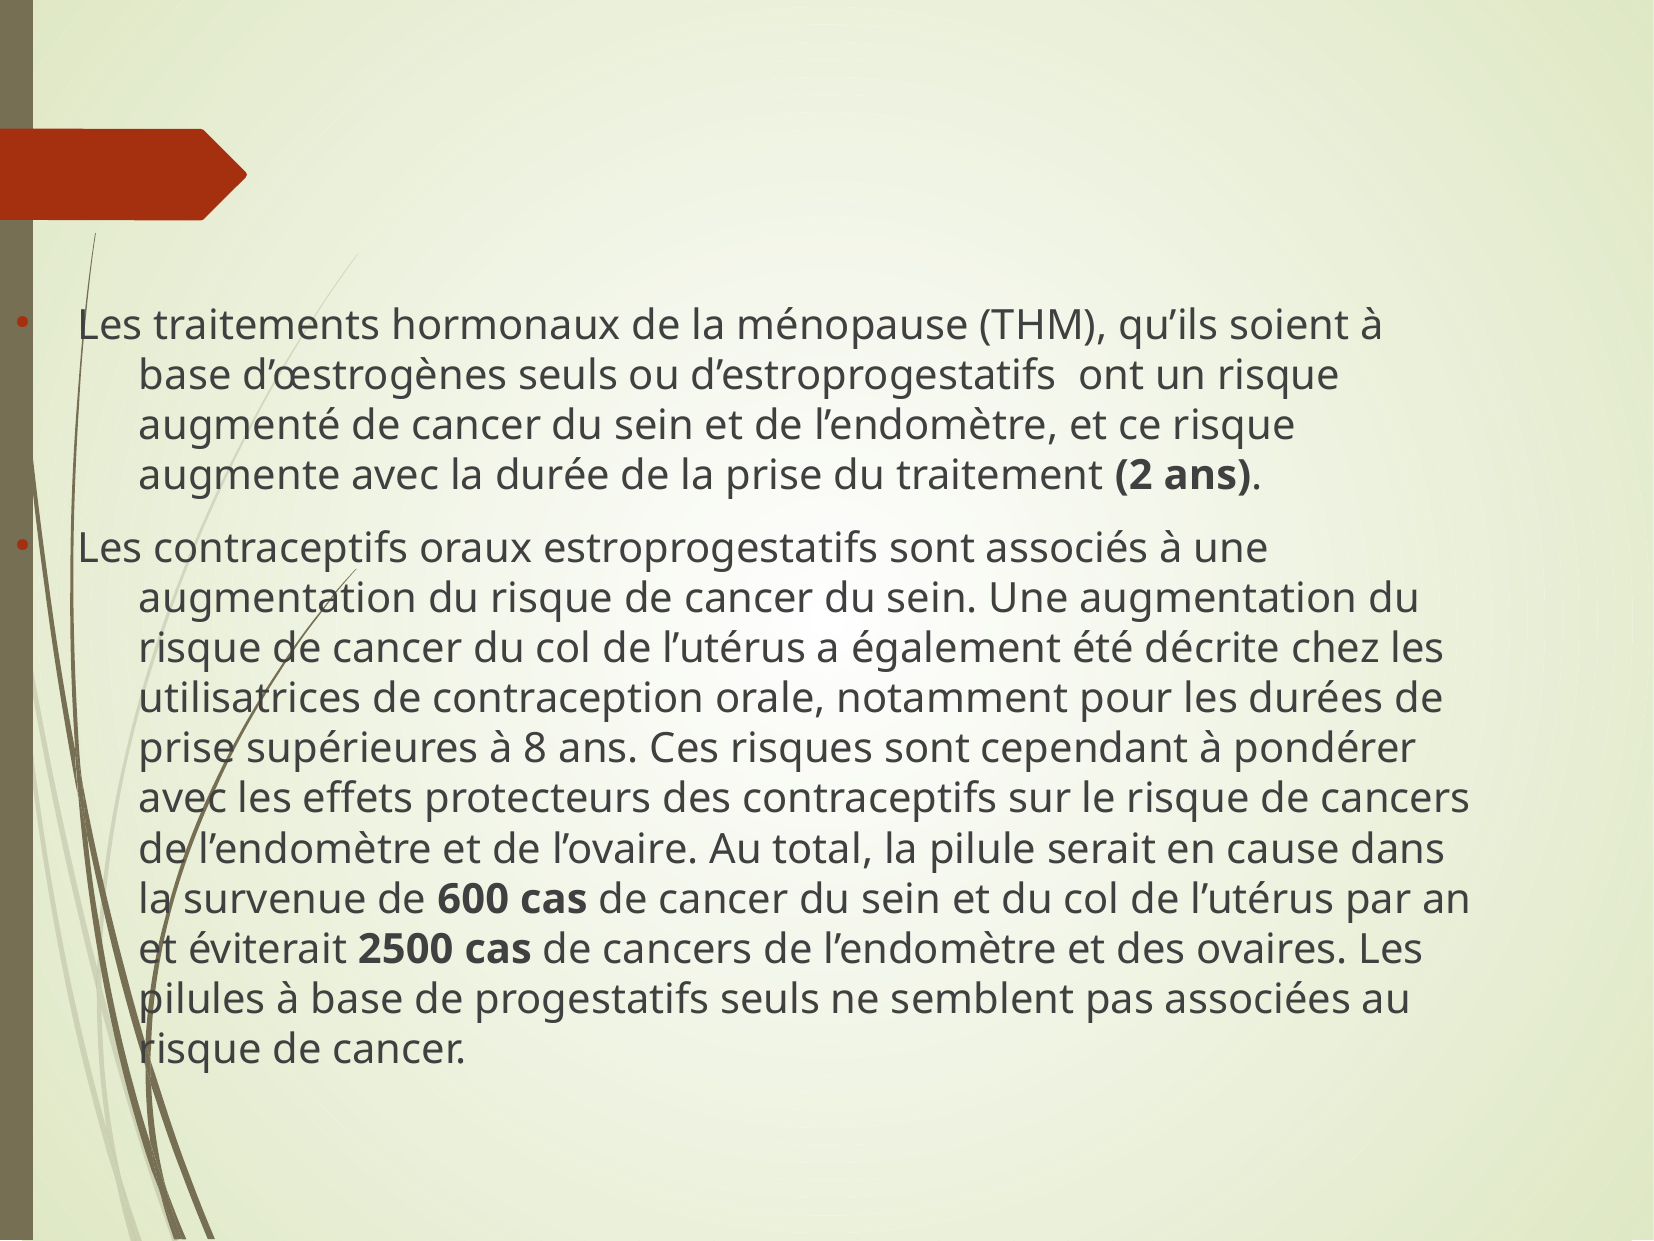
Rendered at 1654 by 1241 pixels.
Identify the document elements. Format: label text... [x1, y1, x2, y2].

list Les traitements hormonaux de la ménopause (THM), qu’ils soient à base d’œstrogènes seuls ou d’estroprogestatifs ont un risque augmenté de cancer du sein et de l’endomètre, et ce risque augmente avec la durée de la prise du traitement (2 ans). Les contraceptifs oraux estroprogestatifs sont associés à une augmentation du risque de cancer du sein. Une augmentation du risque de cancer du col de l’utérus a également été décrite chez les utilisatrices de contraception orale, notamment pour les durées de prise supérieures à 8 ans. Ces risques sont cependant à pondérer avec les effets protecteurs des contraceptifs sur le risque de cancers de l’endomètre et de l’ovaire. Au total, la pilule serait en cause dans la survenue de 600 cas de cancer du sein et du col de l’utérus par an et éviterait 2500 cas de cancers de l’endomètre et des ovaires. Les pilules à base de progestatifs seuls ne semblent pas associées au risque de cancer. [0, 290, 1489, 1160]
